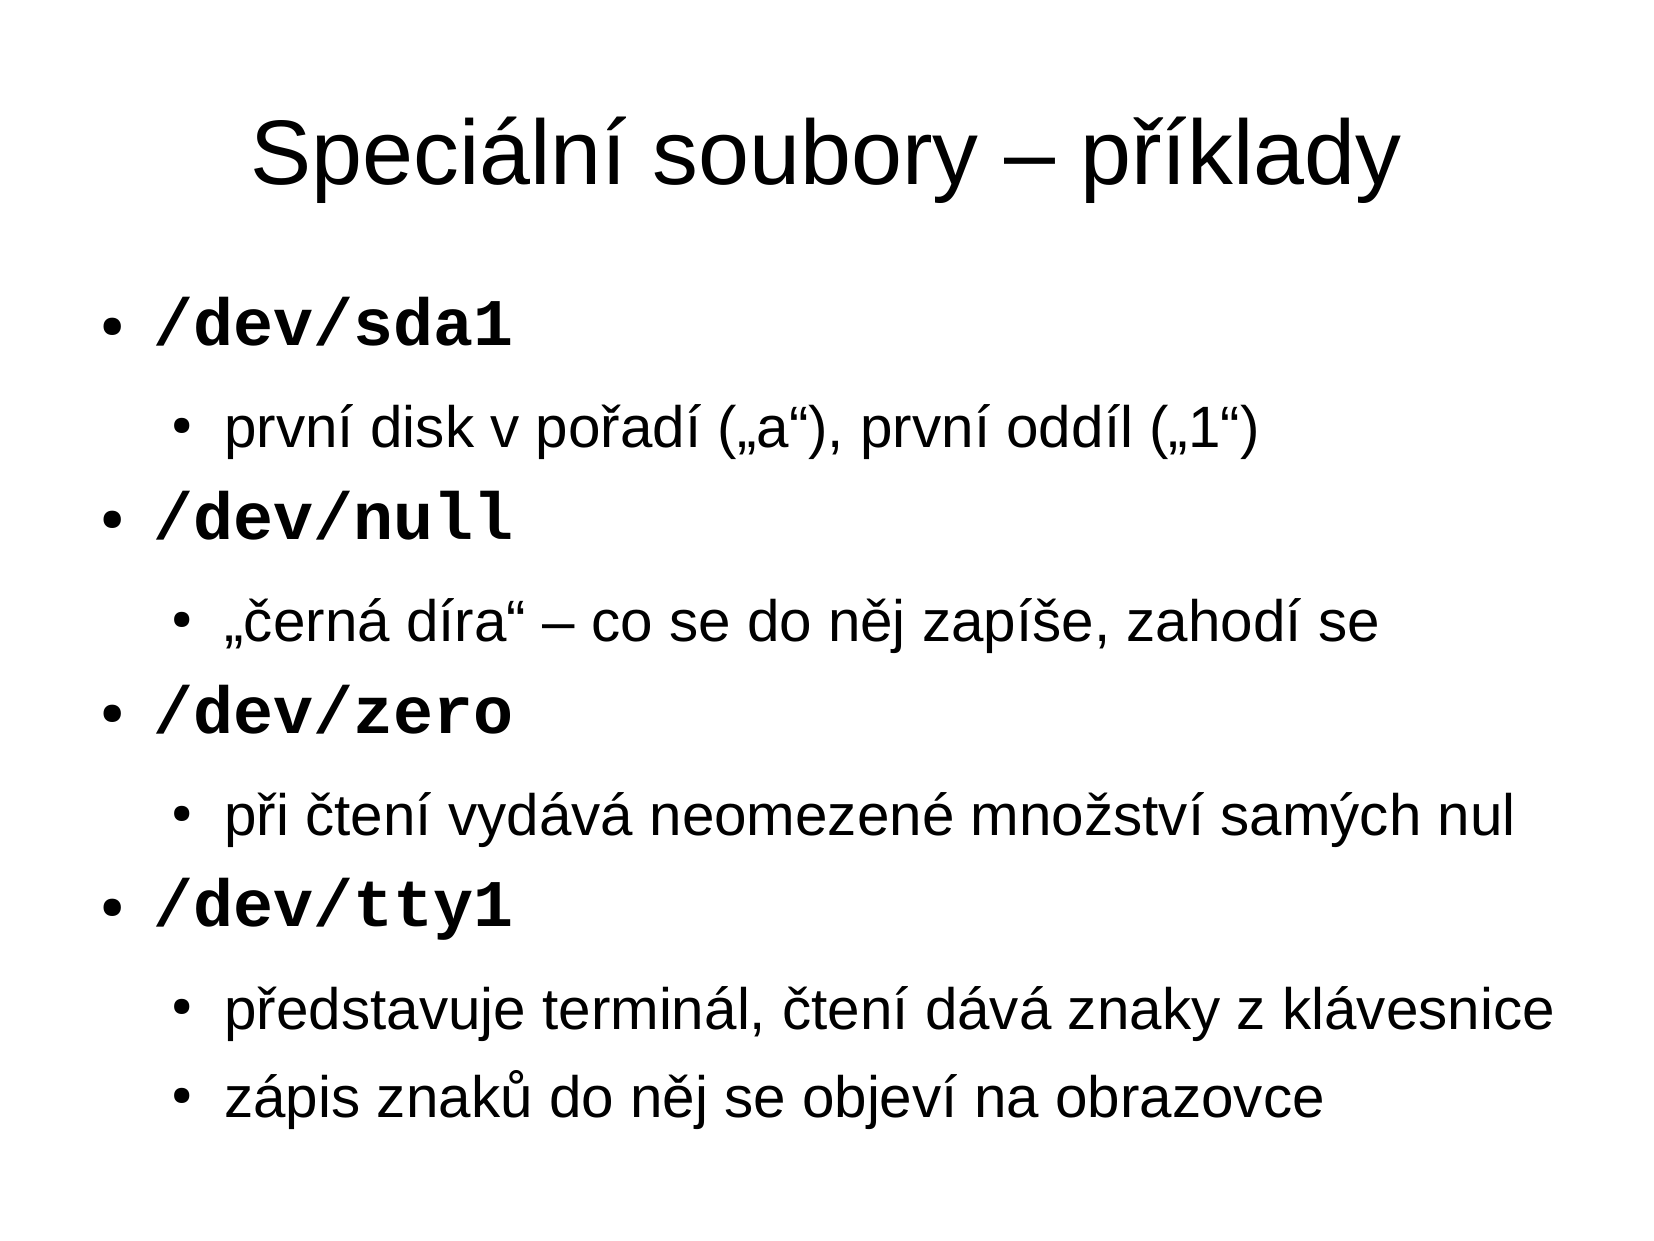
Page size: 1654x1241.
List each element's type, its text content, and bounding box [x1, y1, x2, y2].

title Speciální soubory – příklady [82, 56, 1571, 250]
list /dev/sda1 první disk v pořadí („a“), první oddíl („1“) /dev/null „černá díra“ – co se do něj zapíše, zahodí se /dev/zero při čtení vydává neomezené množství samých nul /dev/tty1 představuje terminál, čtení dává znaky z klávesnice zápis znaků do něj se objeví na obrazovce [82, 290, 1571, 1131]
